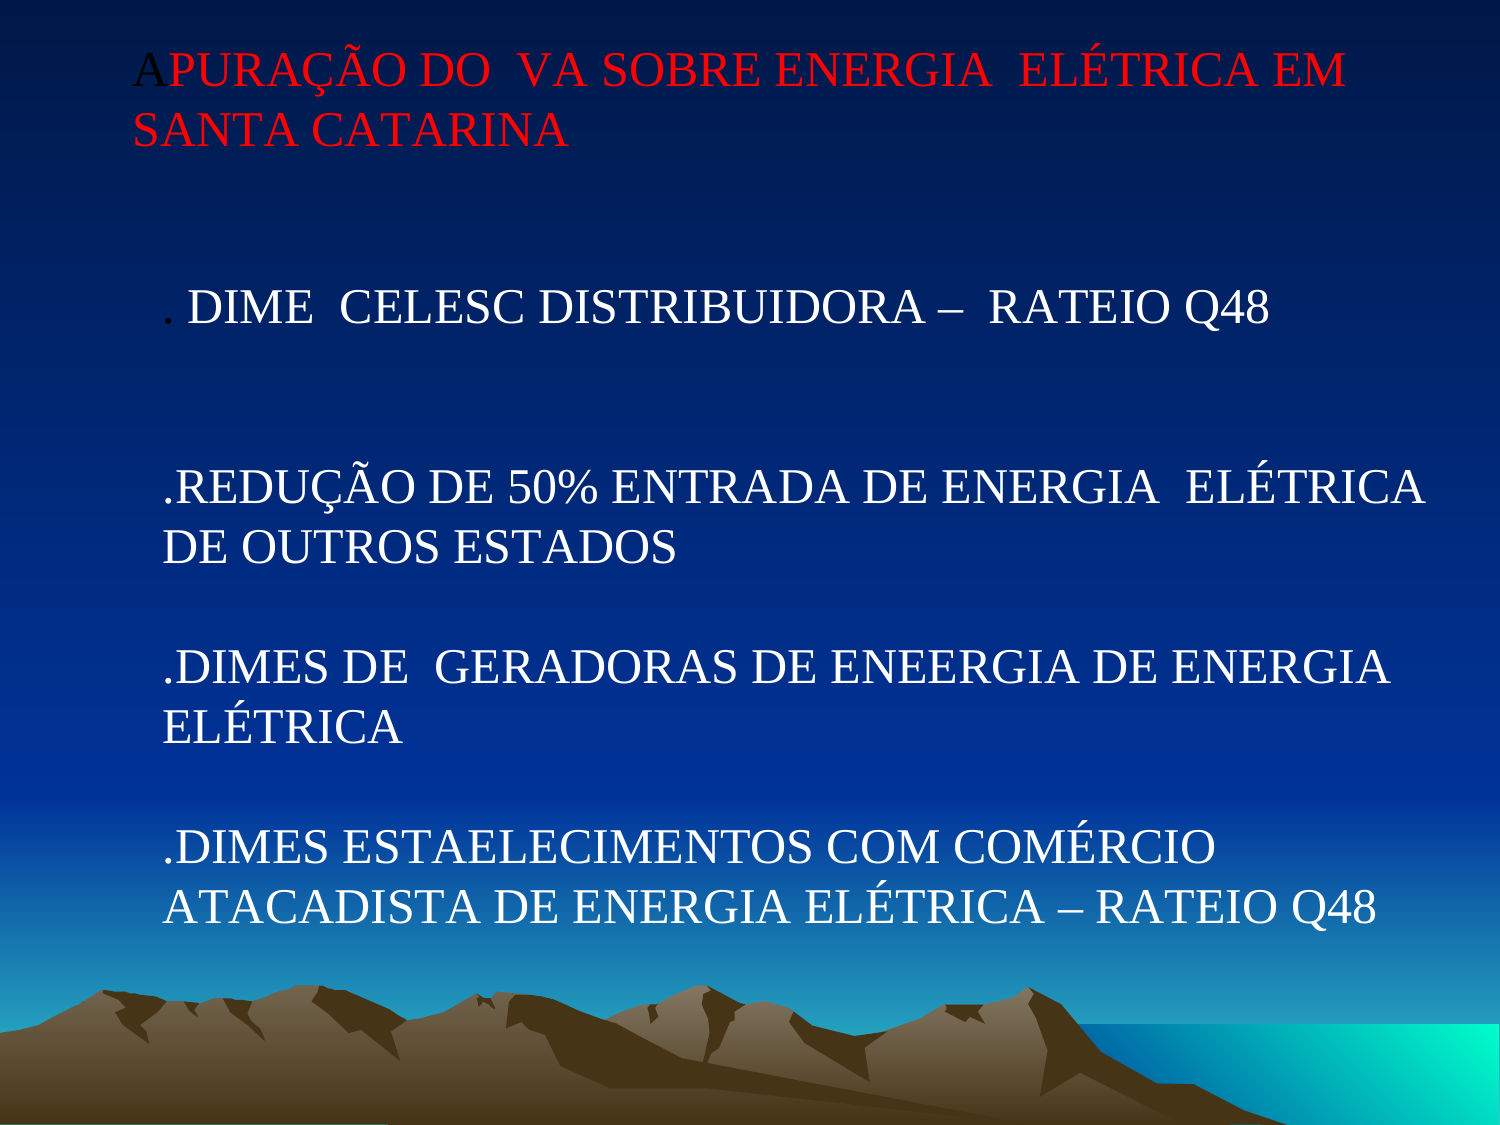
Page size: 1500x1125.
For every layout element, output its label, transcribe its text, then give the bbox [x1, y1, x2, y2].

text_box . DIME CELESC DISTRIBUIDORA – RATEIO Q48 .REDUÇÃO DE 50% ENTRADA DE ENERGIA ELÉTRICA DE OUTROS ESTADOS .DIMES DE GERADORAS DE ENEERGIA DE ENERGIA ELÉTRICA .DIMES ESTAELECIMENTOS COM COMÉRCIO ATACADISTA DE ENERGIA ELÉTRICA – RATEIO Q48 [147, 265, 1477, 941]
text_box APURAÇÃO DO VA SOBRE ENERGIA ELÉTRICA EM SANTA CATARINA [118, 29, 1447, 165]
